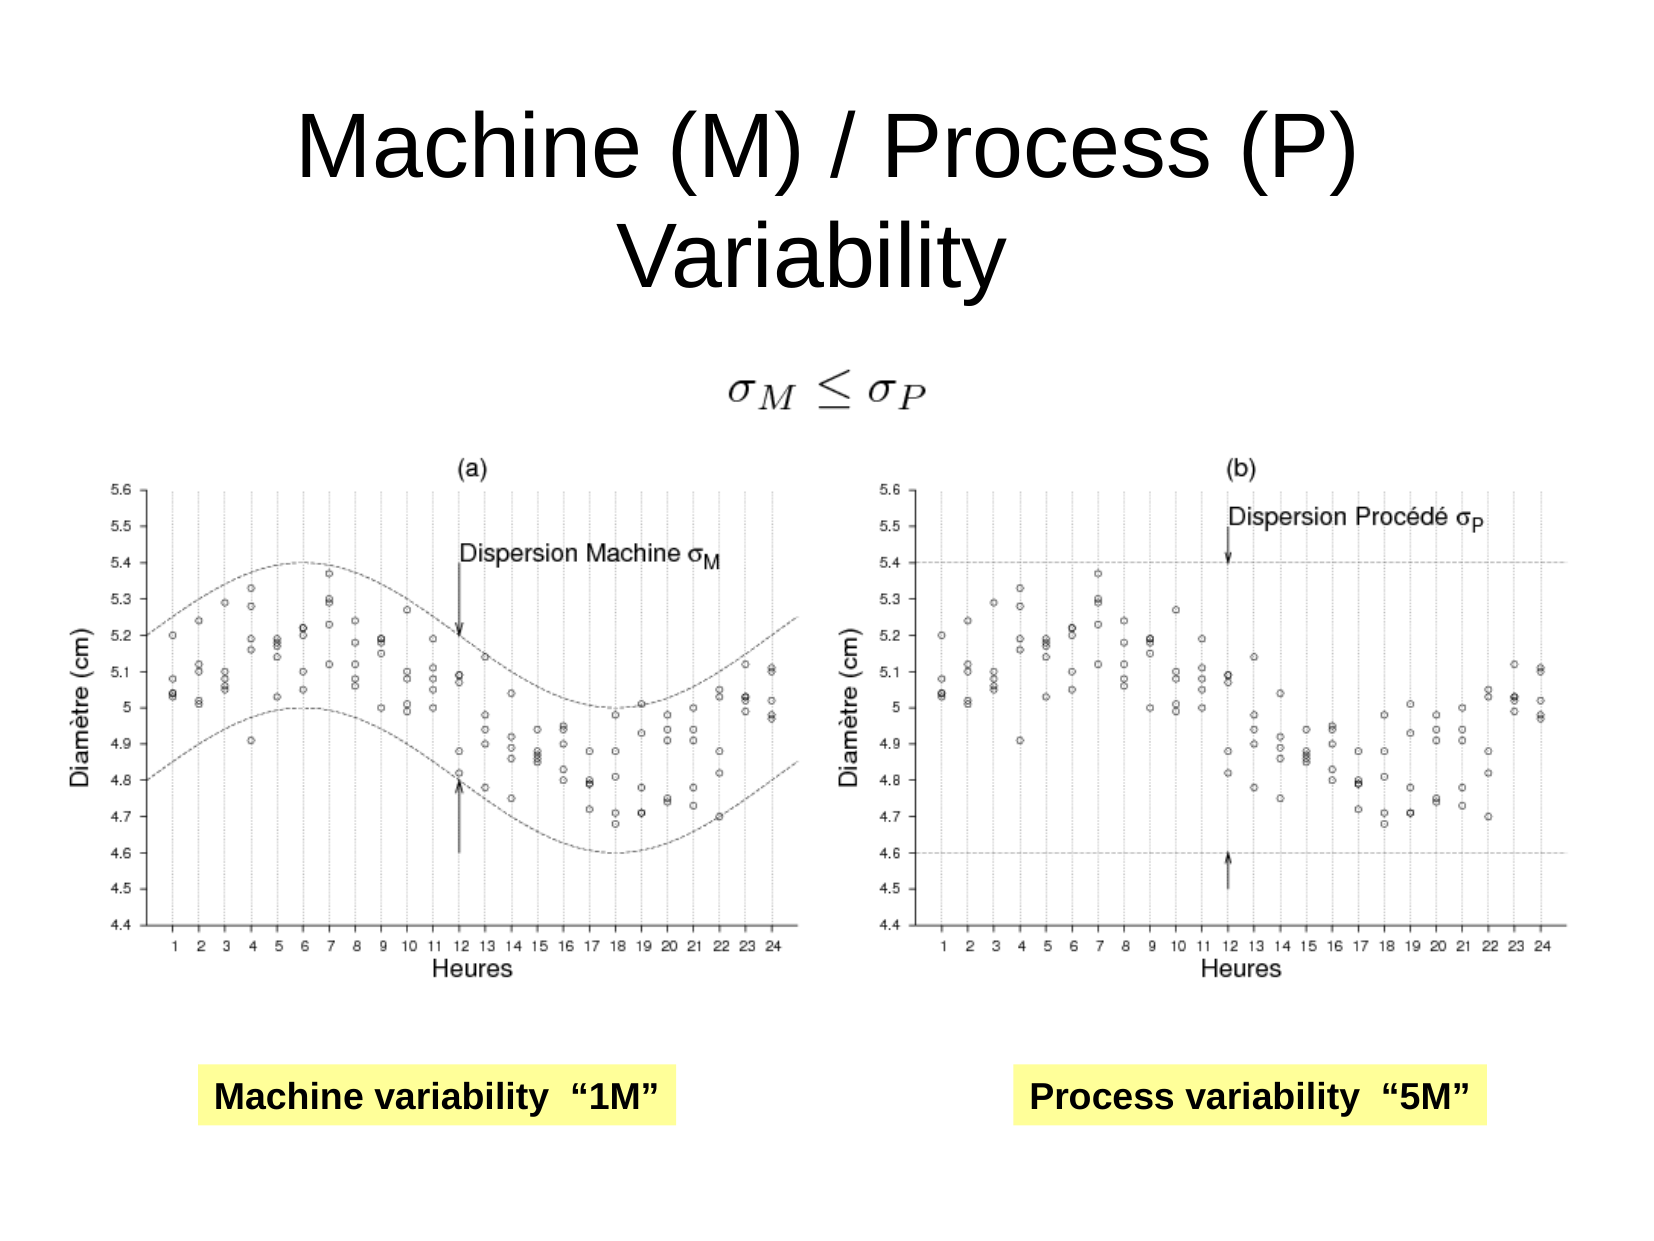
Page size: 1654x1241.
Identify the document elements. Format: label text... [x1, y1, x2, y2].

picture [0, 332, 1626, 1027]
text_box Process variability “5M” [1013, 1064, 1487, 1126]
list [81, 262, 1544, 1006]
text_box Machine variability “1M” [198, 1064, 677, 1126]
title Machine (M) / Process (P) Variability [81, 78, 1544, 262]
